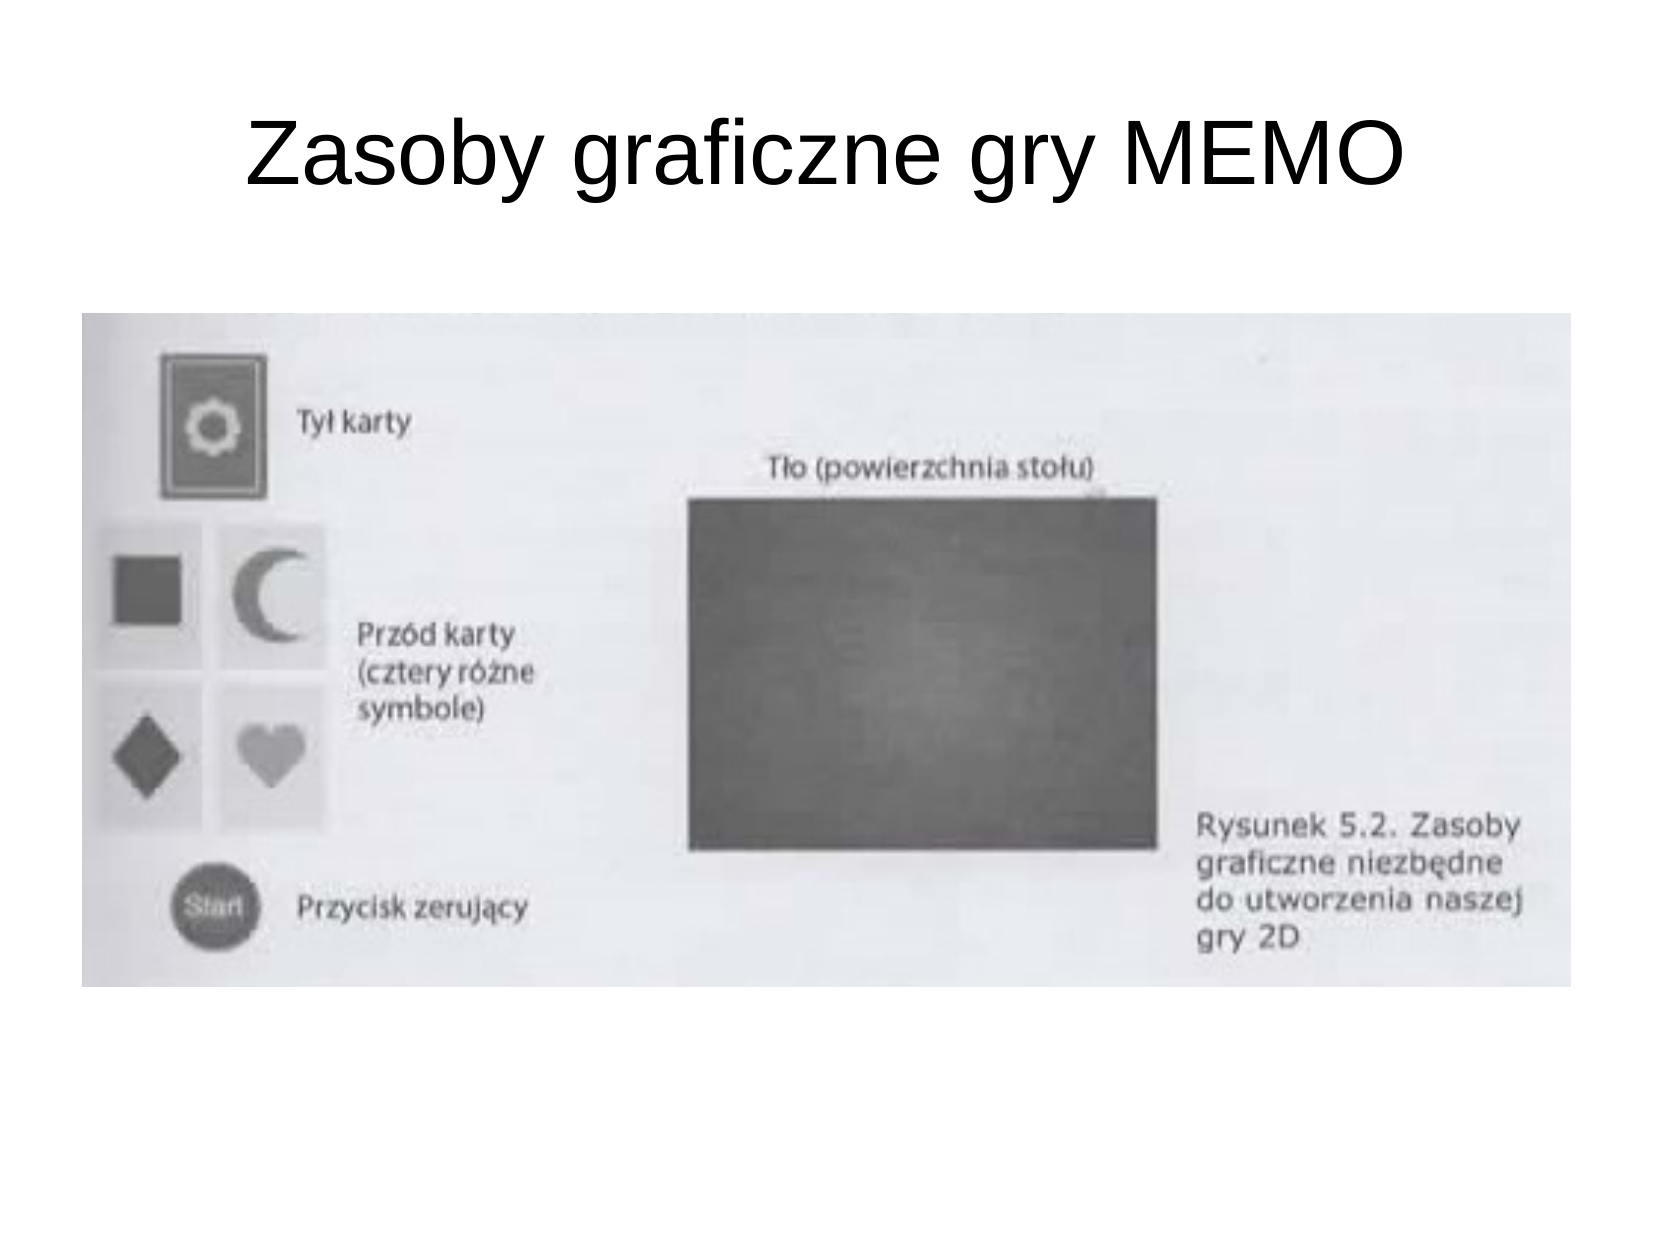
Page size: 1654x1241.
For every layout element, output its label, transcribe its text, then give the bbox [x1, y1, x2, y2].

picture [82, 313, 1571, 987]
title Zasoby graficzne gry MEMO [82, 49, 1571, 257]
